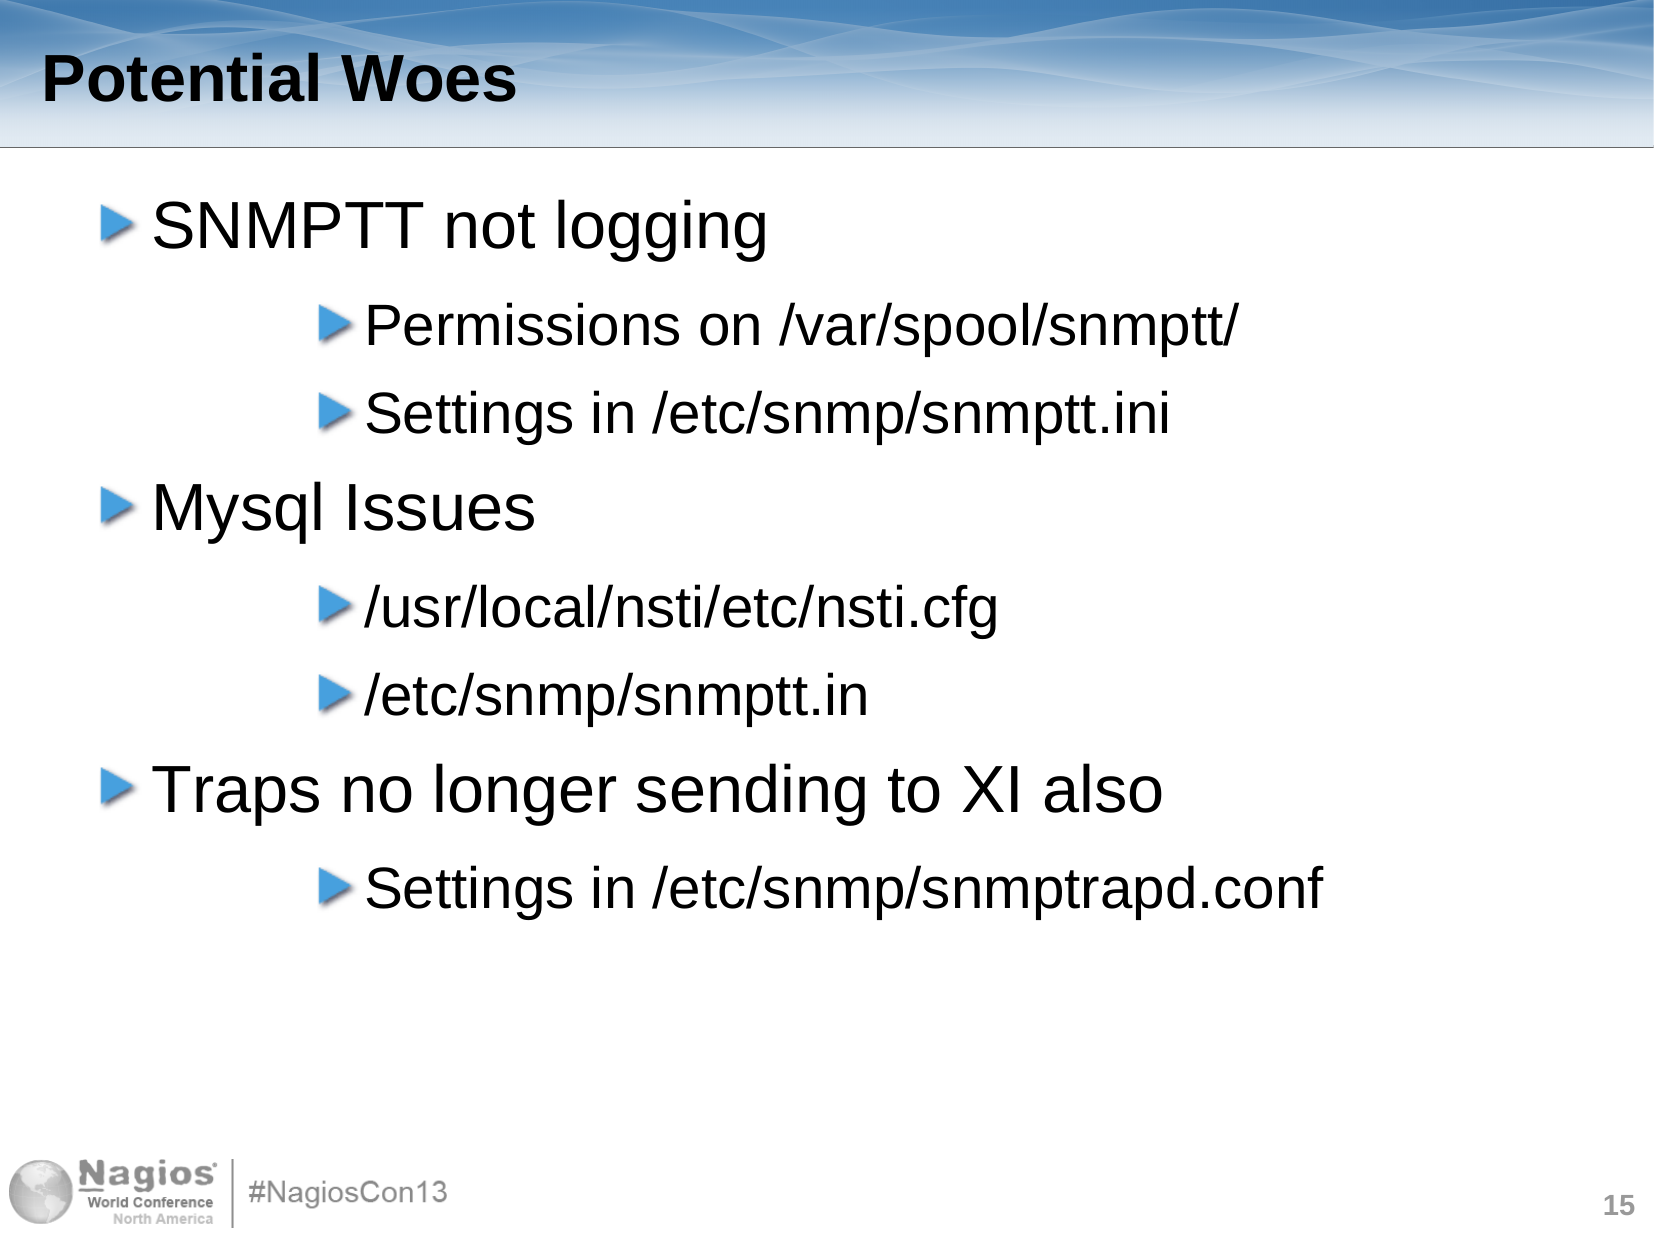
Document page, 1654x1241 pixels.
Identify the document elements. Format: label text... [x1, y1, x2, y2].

picture [0, 0, 1654, 147]
list SNMPTT not logging Permissions on /var/spool/snmptt/ Settings in /etc/snmp/snmptt.ini Mysql Issues /usr/local/nsti/etc/nsti.cfg /etc/snmp/snmptt.in Traps no longer sending to XI also Settings in /etc/snmp/snmptrapd.conf [80, 188, 1569, 1007]
title Potential Woes [41, 29, 1248, 127]
picture [9, 1159, 453, 1228]
